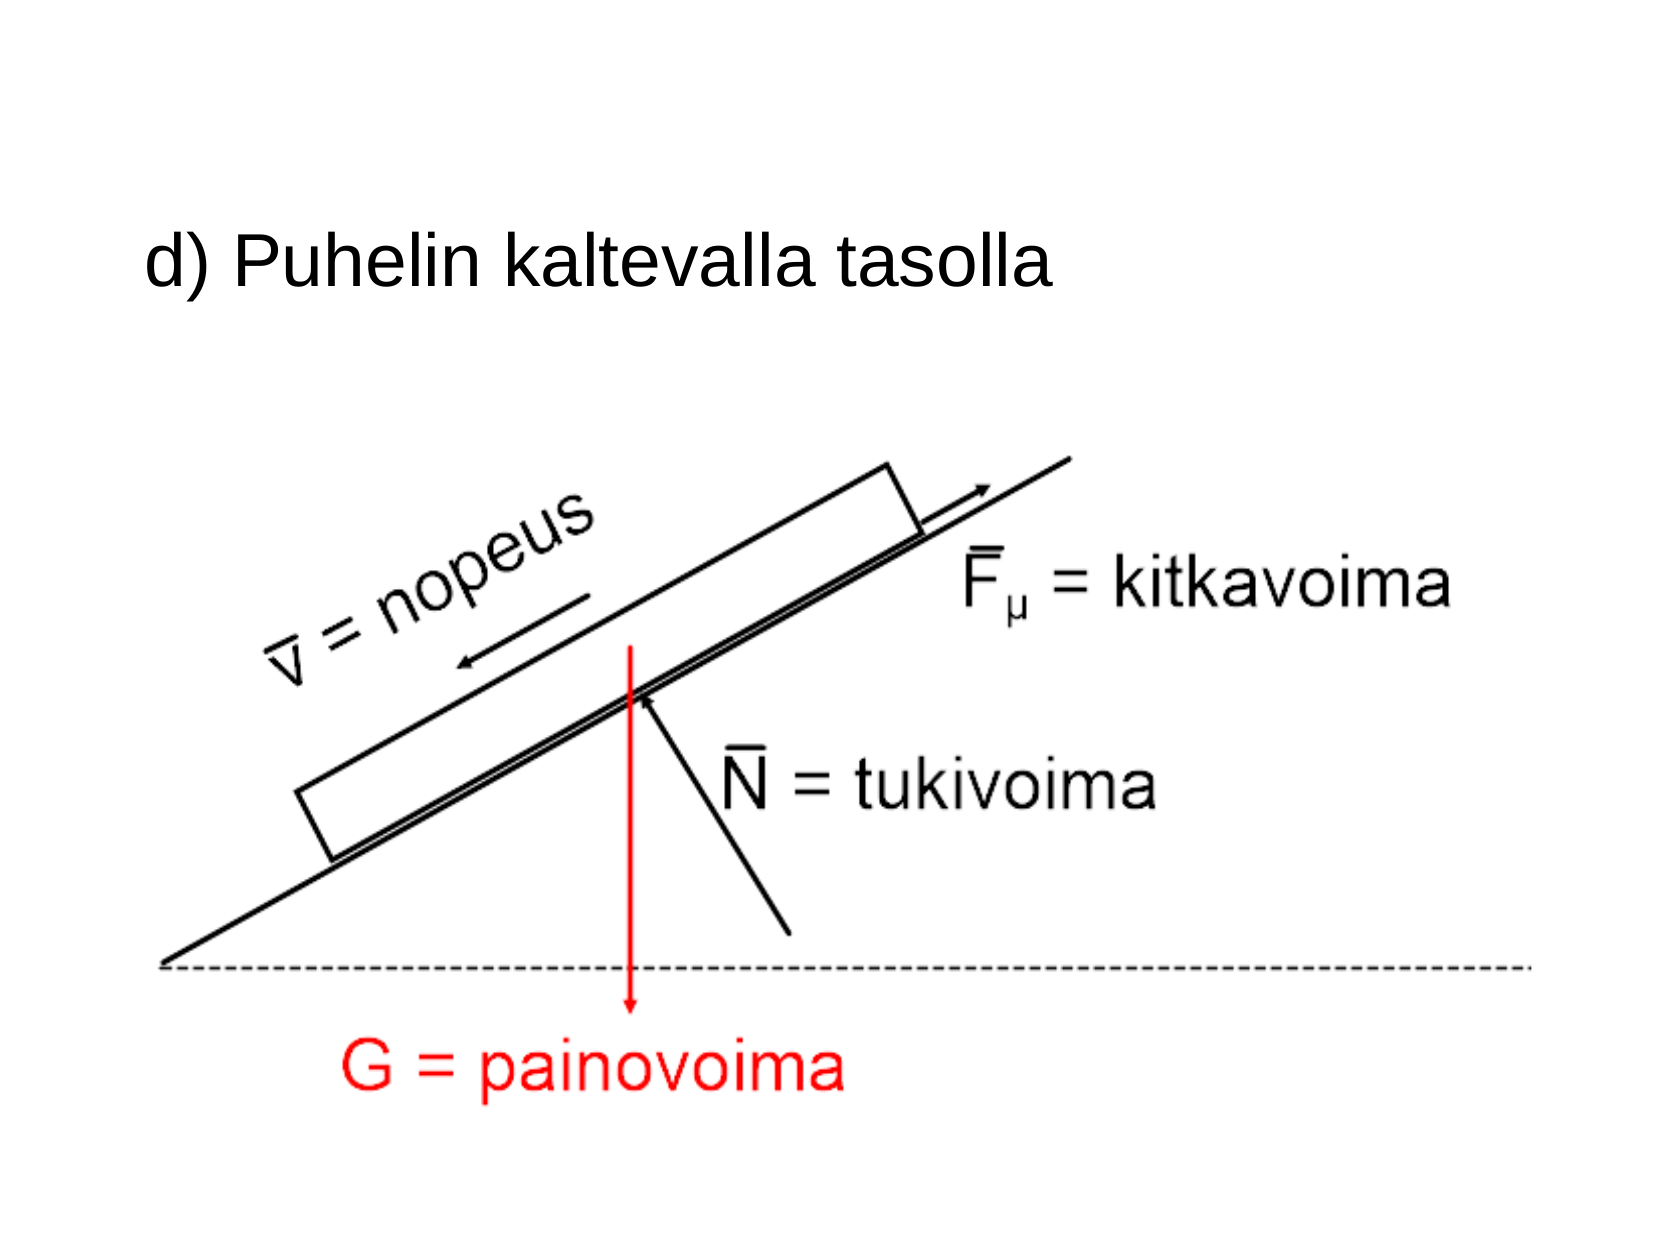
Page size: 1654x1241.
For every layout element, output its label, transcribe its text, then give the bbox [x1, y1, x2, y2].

text_box d) Puhelin kaltevalla tasolla [129, 212, 1070, 312]
picture [118, 346, 1532, 1170]
